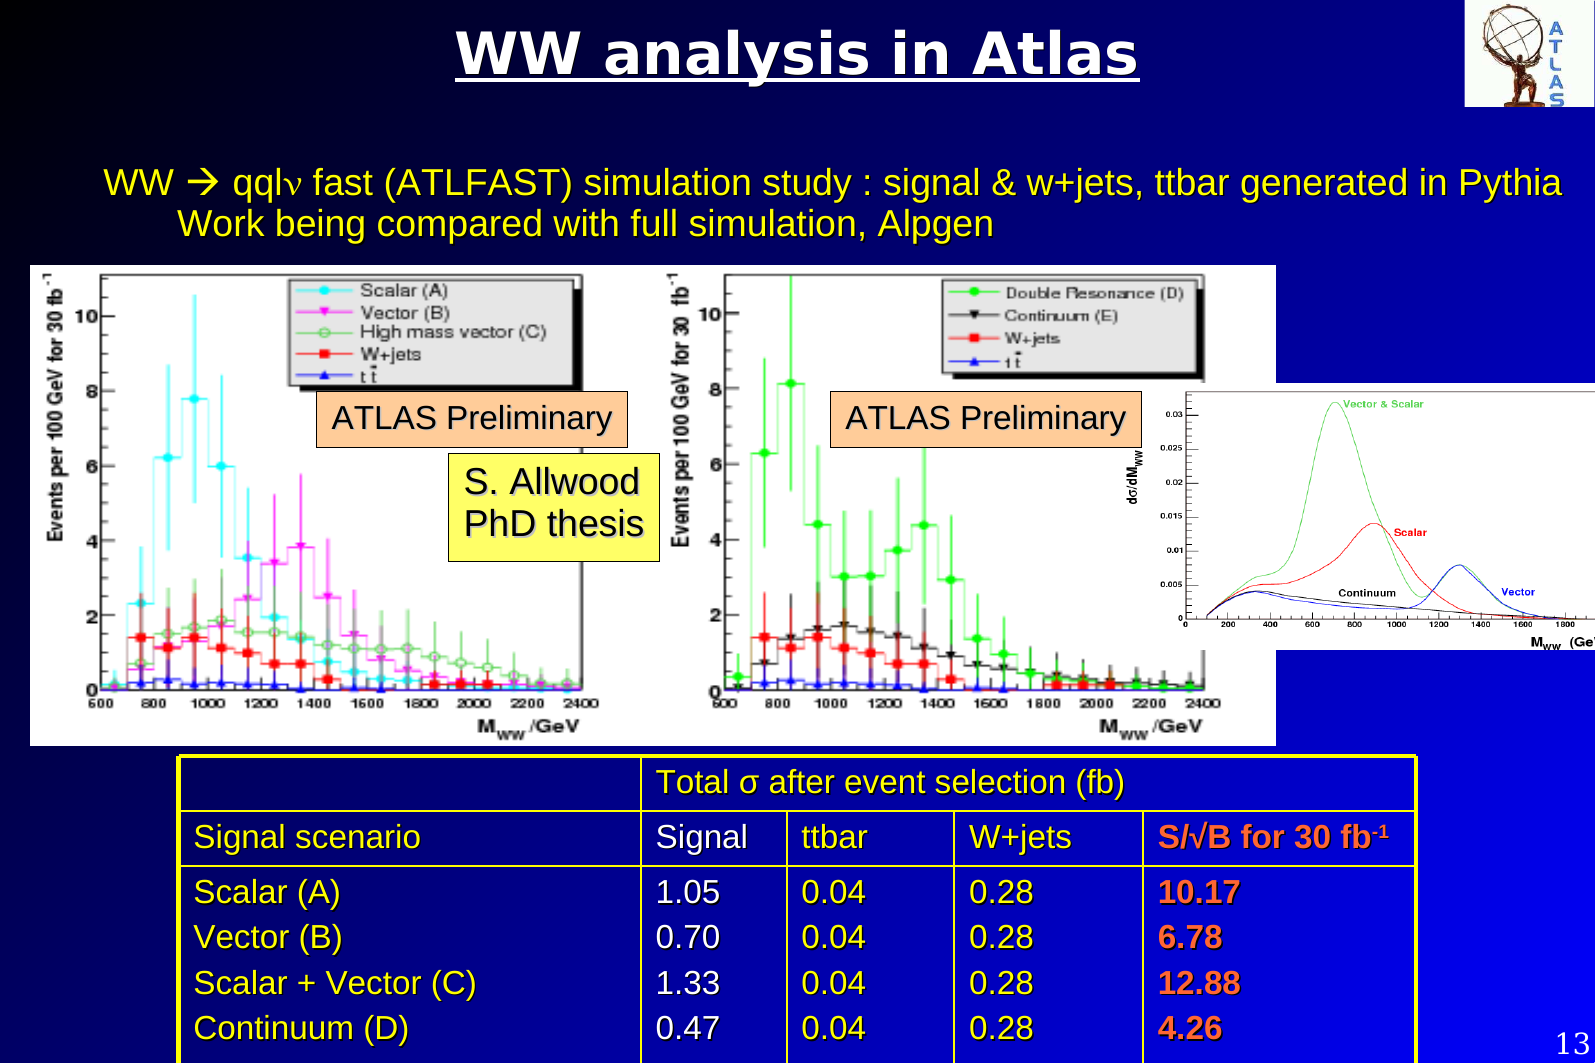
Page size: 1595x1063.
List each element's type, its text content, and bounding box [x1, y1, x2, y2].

text_box S/√B for 30 fb-1 [1144, 812, 1414, 865]
text_box Signal [642, 812, 786, 865]
picture [30, 265, 1595, 746]
text_box ATLAS Preliminary [316, 391, 628, 448]
title WW analysis in Atlas [79, 0, 1515, 136]
text_box ATLAS Preliminary [830, 391, 1142, 448]
picture [1464, 0, 1595, 107]
text_box Total σ after event selection (fb) [642, 758, 1414, 810]
text_box W+jets [955, 812, 1142, 865]
text_box 0.04 0.04 0.04 0.04 [788, 867, 953, 1063]
text_box Scalar (A) Vector (B) Scalar + Vector (C) Continuum (D) [181, 867, 640, 1063]
text_box 0.28 0.28 0.28 0.28 [955, 867, 1142, 1063]
text_box WW  qql fast (ATLFAST) simulation study : signal & w+jets, ttbar generated in Pythia Work being compared with full simulation, Alpgen [88, 153, 1581, 262]
text_box 1.05 0.70 1.33 0.47 [642, 867, 786, 1063]
text_box Signal scenario [181, 812, 640, 865]
text_box ttbar [788, 812, 953, 865]
text_box 10.17 6.78 12.88 4.26 [1144, 867, 1414, 1063]
text_box S. Allwood PhD thesis [448, 453, 660, 562]
